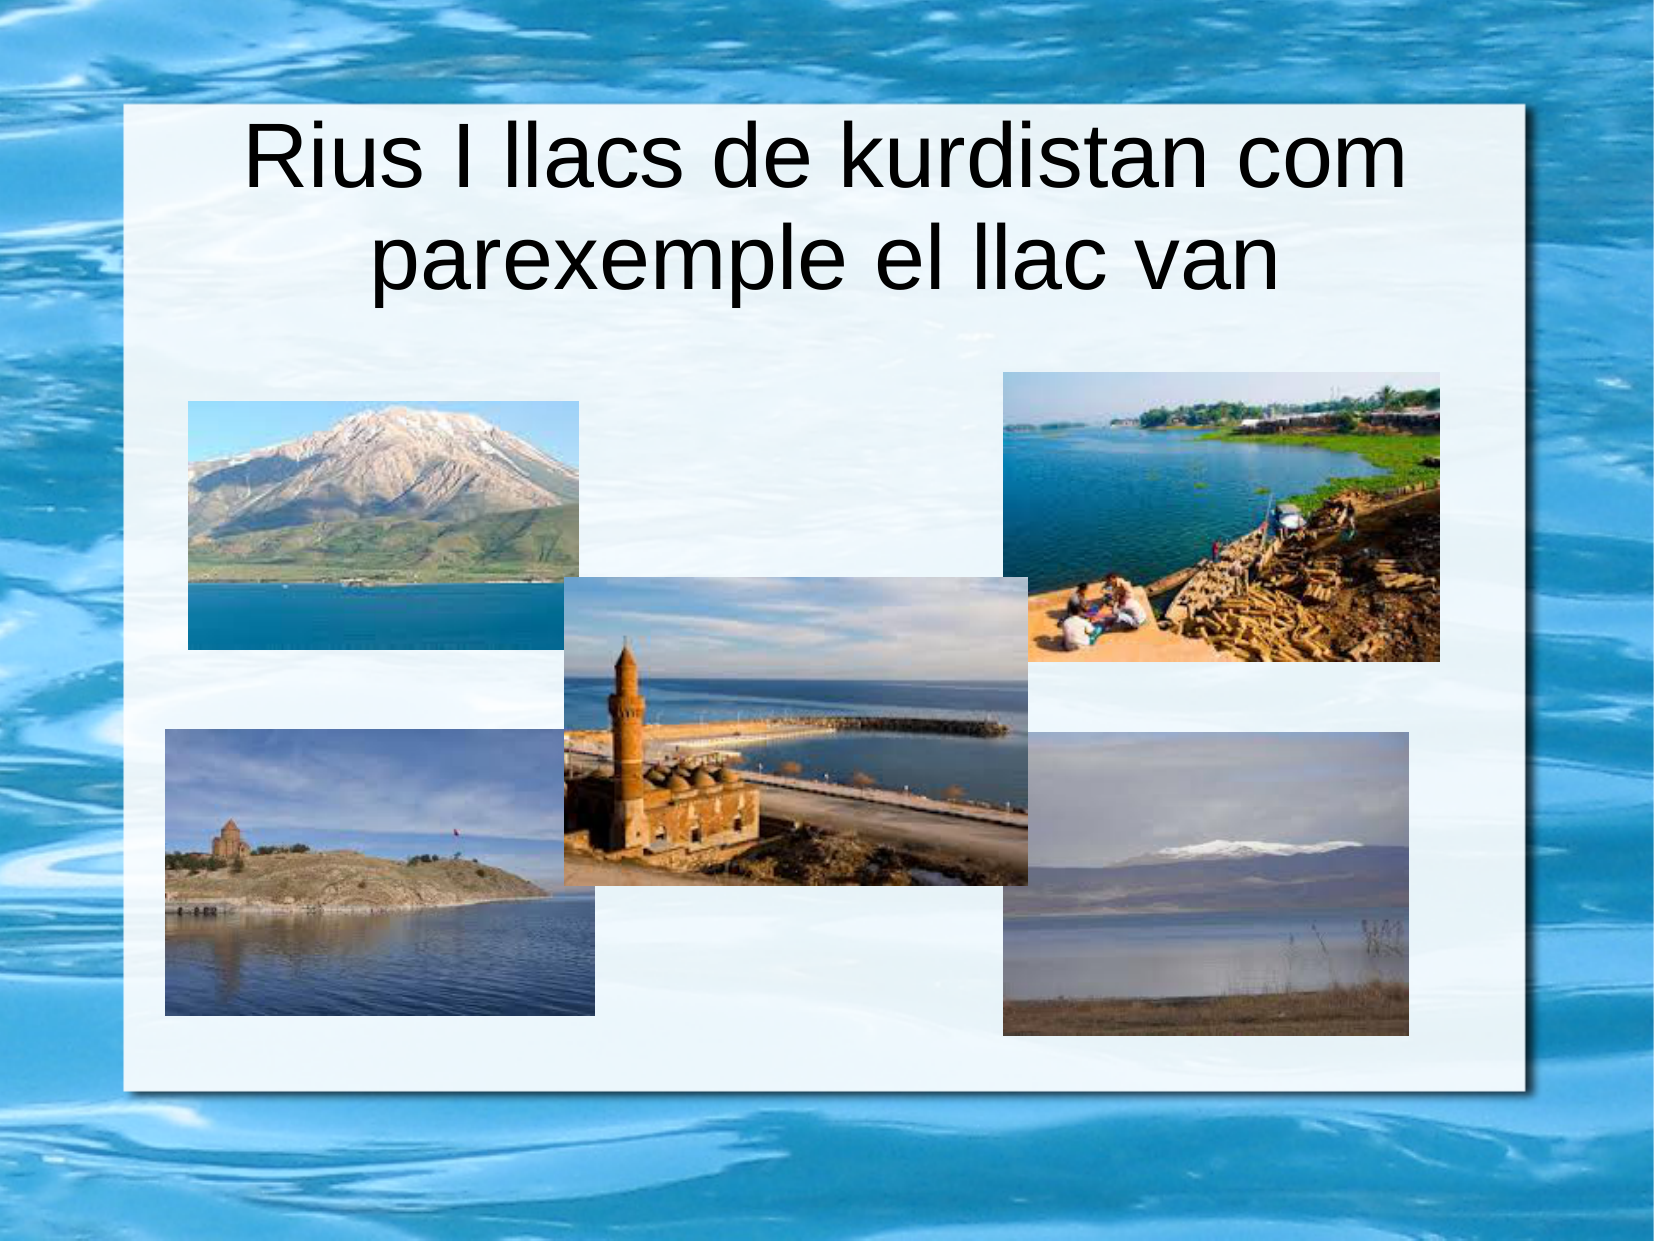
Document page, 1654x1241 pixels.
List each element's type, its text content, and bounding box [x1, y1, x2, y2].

picture [0, 0, 1654, 1241]
title Rius I llacs de kurdistan com parexemple el llac van [147, 104, 1506, 310]
